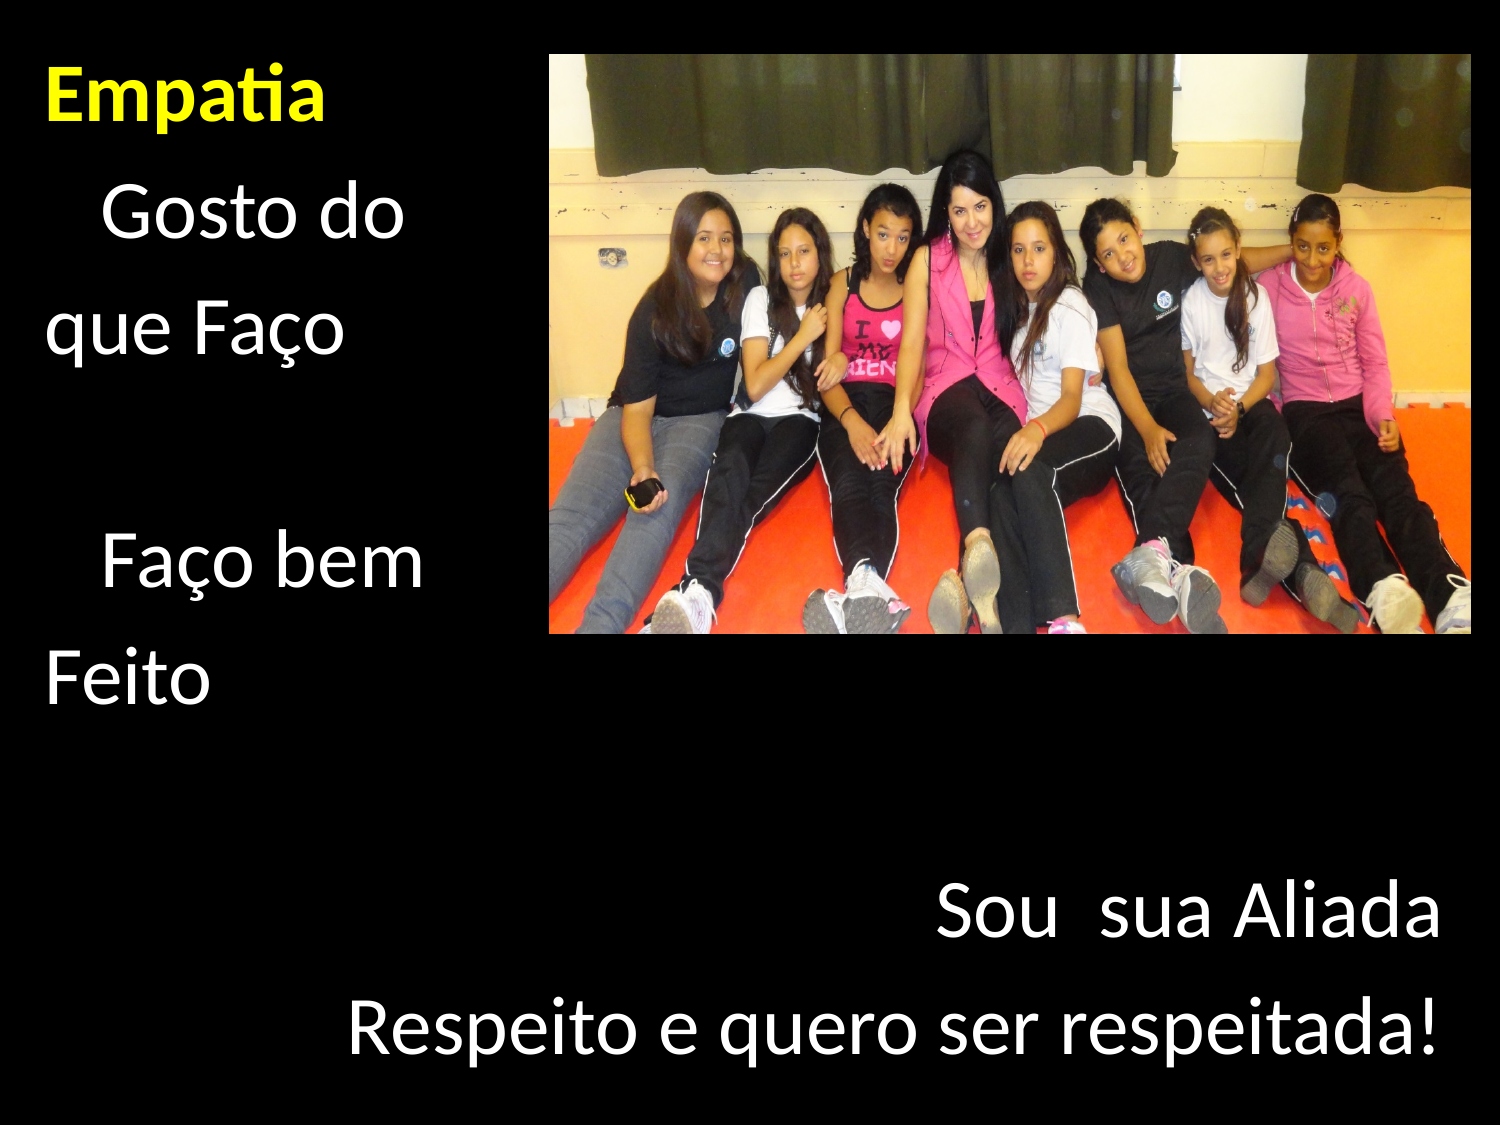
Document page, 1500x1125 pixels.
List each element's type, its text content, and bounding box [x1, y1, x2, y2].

picture [549, 54, 1471, 634]
list Empatia Gosto do que Faço Faço bem Feito Sou sua Aliada Respeito e quero ser respeitada! [29, 30, 1459, 1083]
